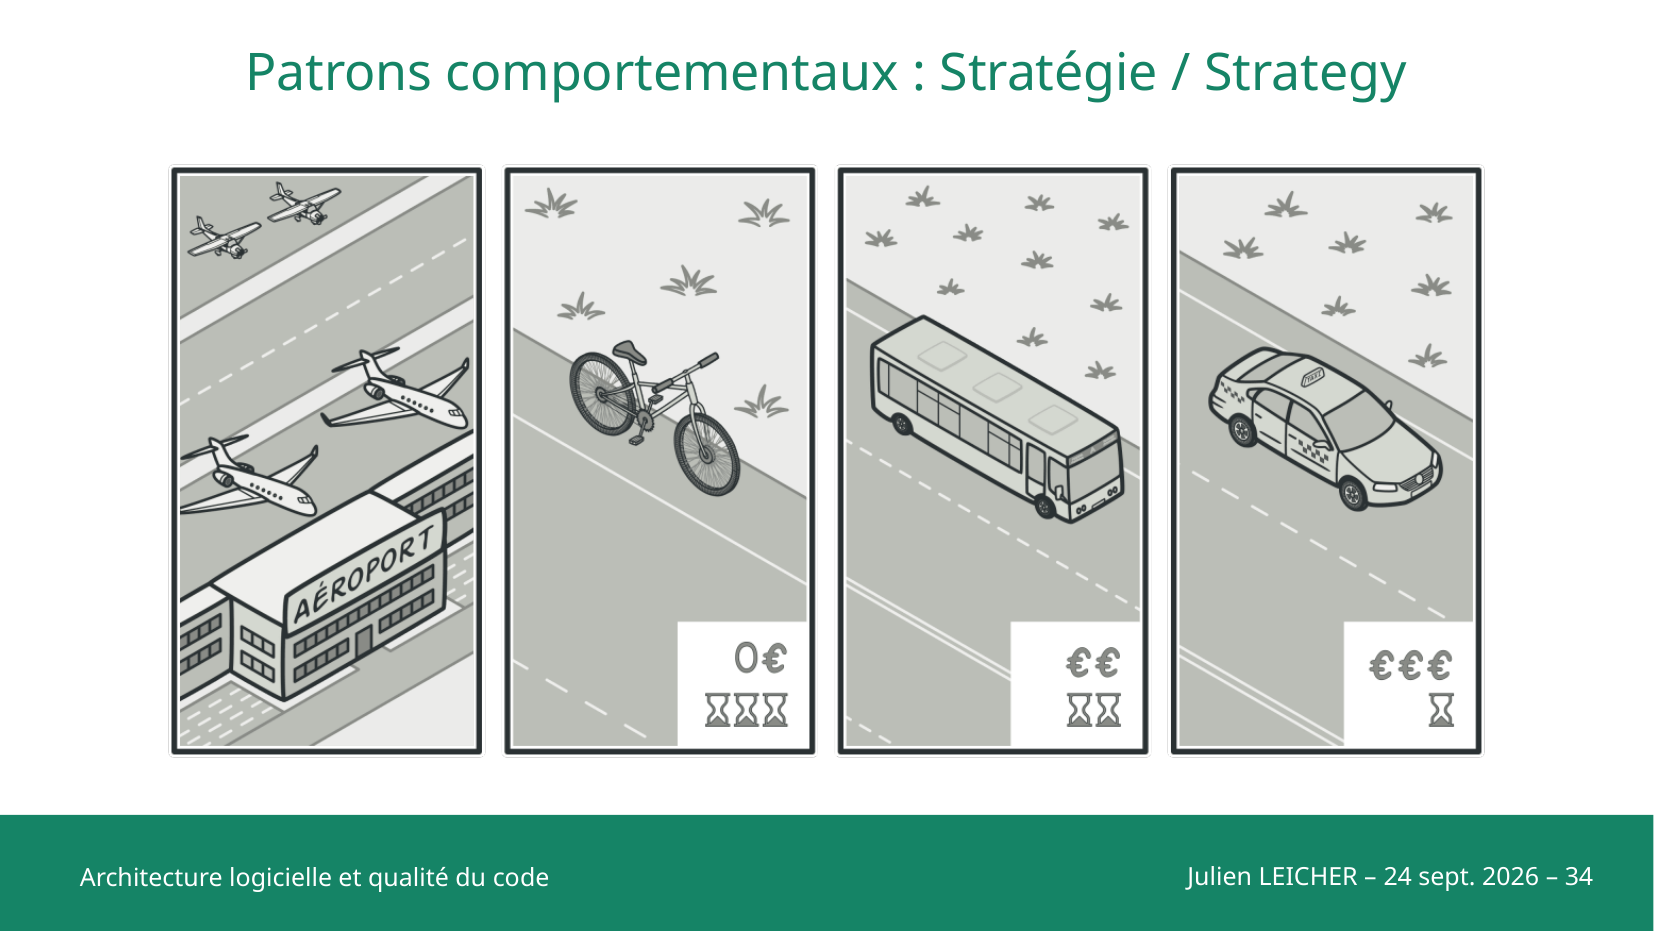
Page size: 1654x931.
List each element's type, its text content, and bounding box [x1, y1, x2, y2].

text_box Julien LEICHER – 22 mars 2022 – <numéro> [0, 814, 1654, 931]
text_box Architecture logicielle et qualité du code [64, 852, 798, 898]
picture [146, 142, 1507, 780]
text_box Patrons comportementaux : Stratégie / Strategy [0, 27, 1654, 113]
